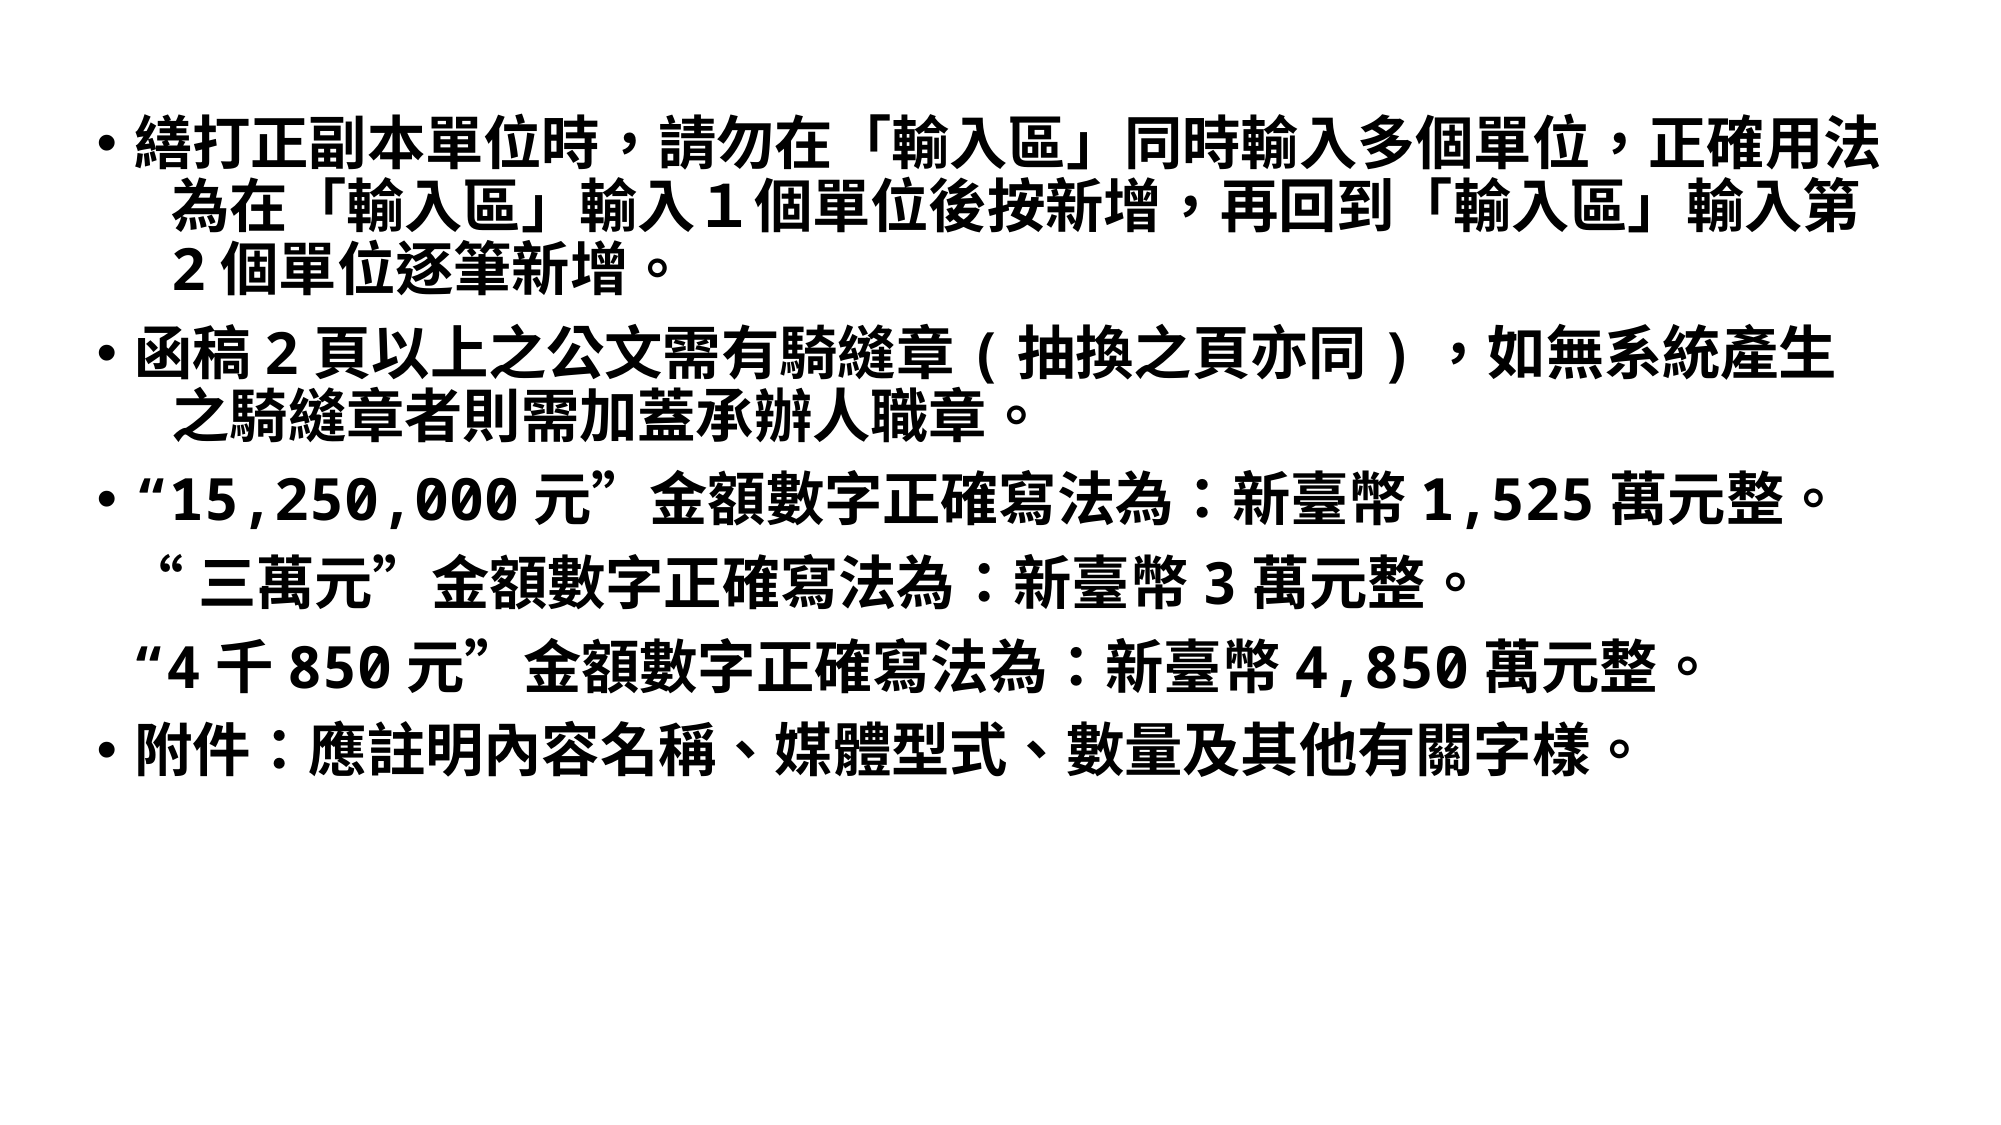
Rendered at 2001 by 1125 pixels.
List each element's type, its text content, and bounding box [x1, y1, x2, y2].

list 繕打正副本單位時，請勿在「輸入區」同時輸入多個單位，正確用法為在「輸入區」輸入１個單位後按新增，再回到「輸入區」輸入第2個單位逐筆新增。 函稿2頁以上之公文需有騎縫章(抽換之頁亦同)，如無系統產生之騎縫章者則需加蓋承辦人職章。 “15,250,000元”金額數字正確寫法為：新臺幣1,525萬元整。 “三萬元”金額數字正確寫法為：新臺幣3萬元整。 “4千850元”金額數字正確寫法為：新臺幣4,850萬元整。 附件：應註明內容名稱、媒體型式、數量及其他有關字樣。 [81, 107, 1903, 1018]
